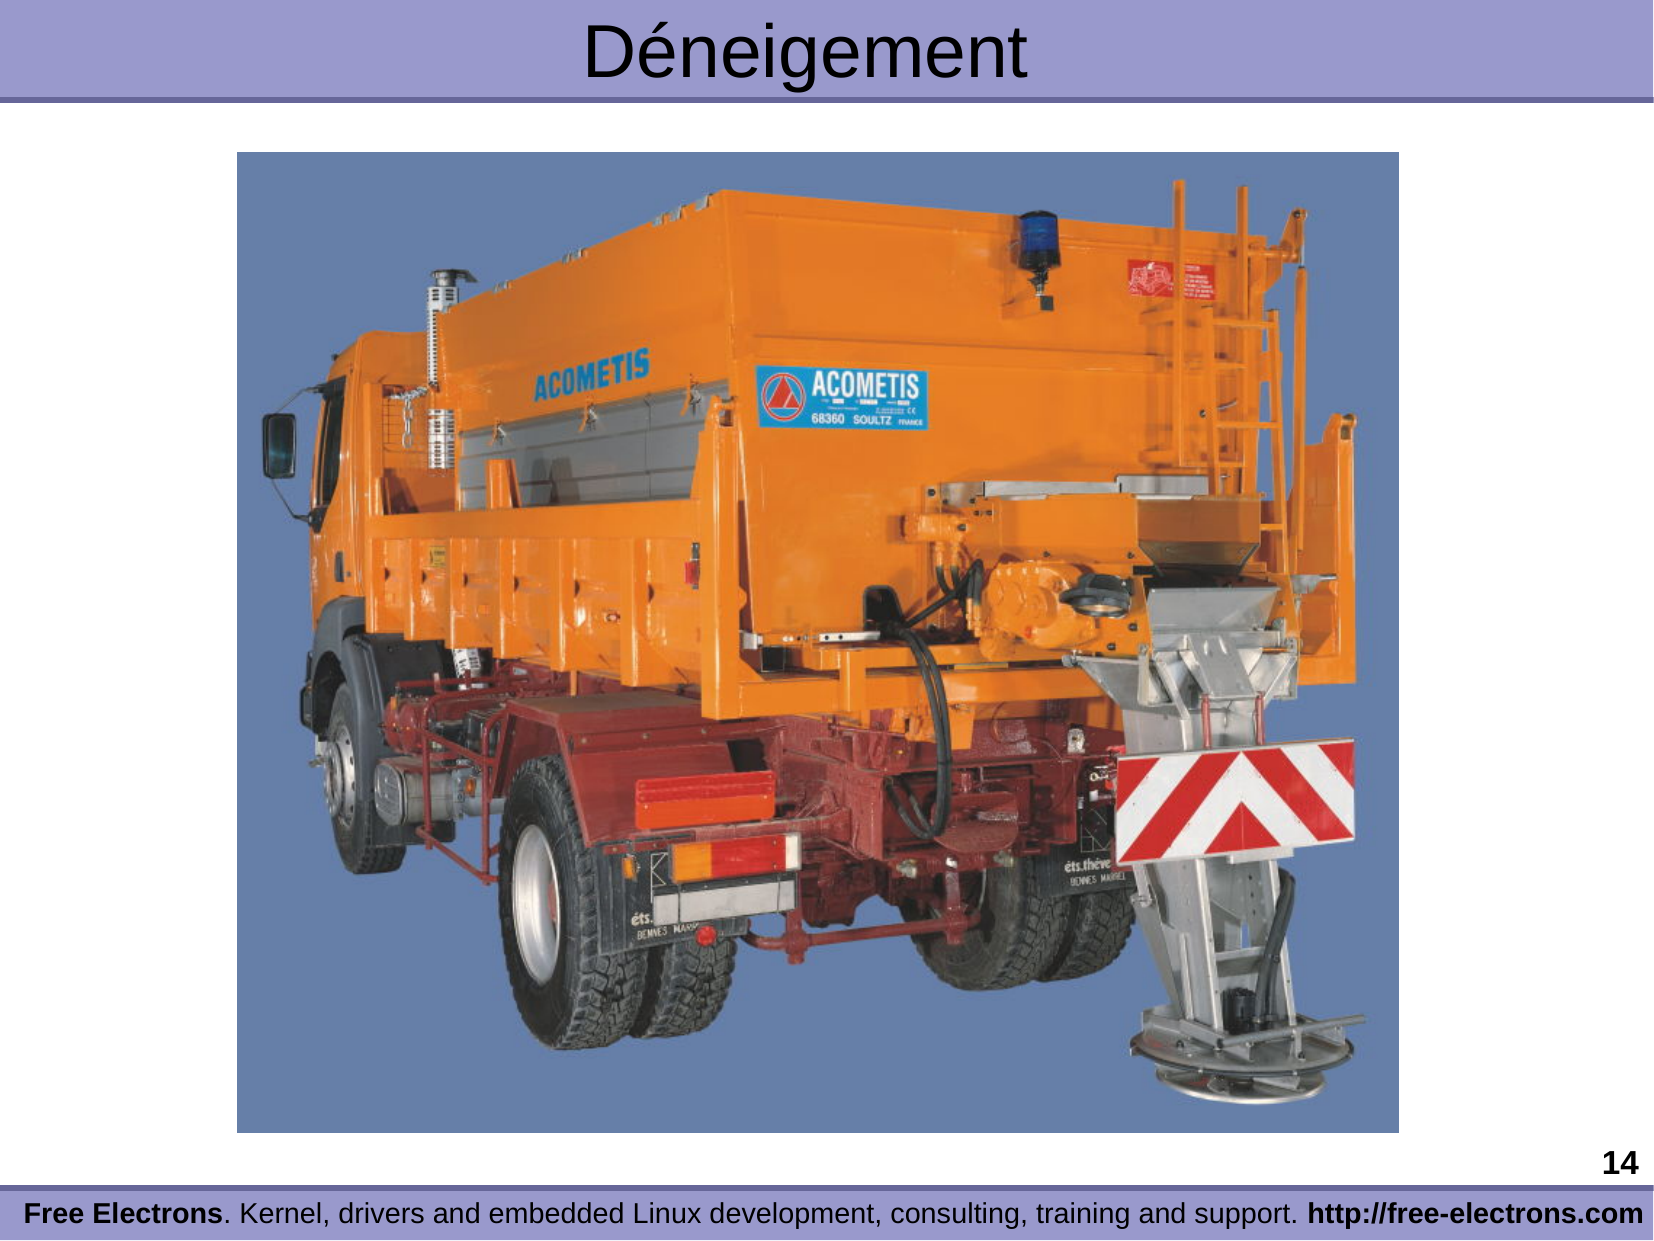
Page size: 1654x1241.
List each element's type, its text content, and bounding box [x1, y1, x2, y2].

title Déneigement [60, 4, 1551, 98]
picture [237, 152, 1399, 1133]
